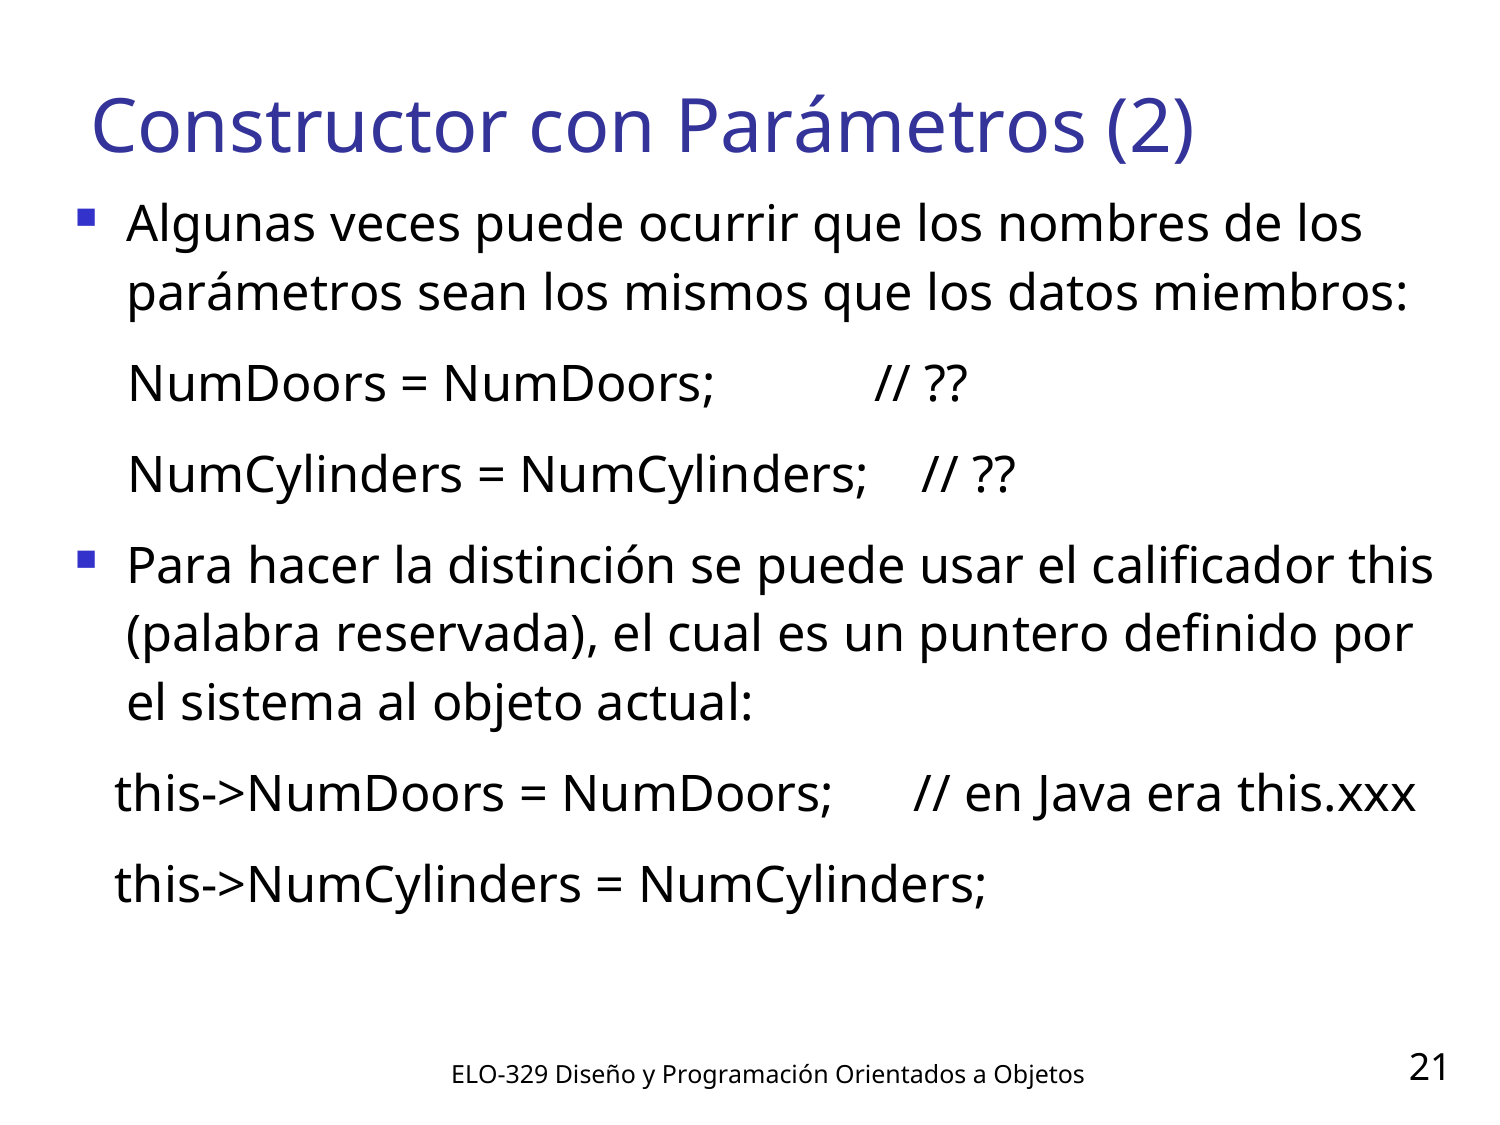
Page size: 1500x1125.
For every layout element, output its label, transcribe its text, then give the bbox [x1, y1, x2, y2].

title Constructor con Parámetros (2)‏ [75, 4, 1500, 183]
list Algunas veces puede ocurrir que los nombres de los parámetros sean los mismos que los datos miembros: NumDoors = NumDoors; // ?? NumCylinders = NumCylinders; // ?? Para hacer la distinción se puede usar el calificador this (palabra reservada), el cual es un puntero definido por el sistema al objeto actual: this->NumDoors = NumDoors; // en Java era this.xxx this->NumCylinders = NumCylinders; [75, 187, 1462, 1013]
